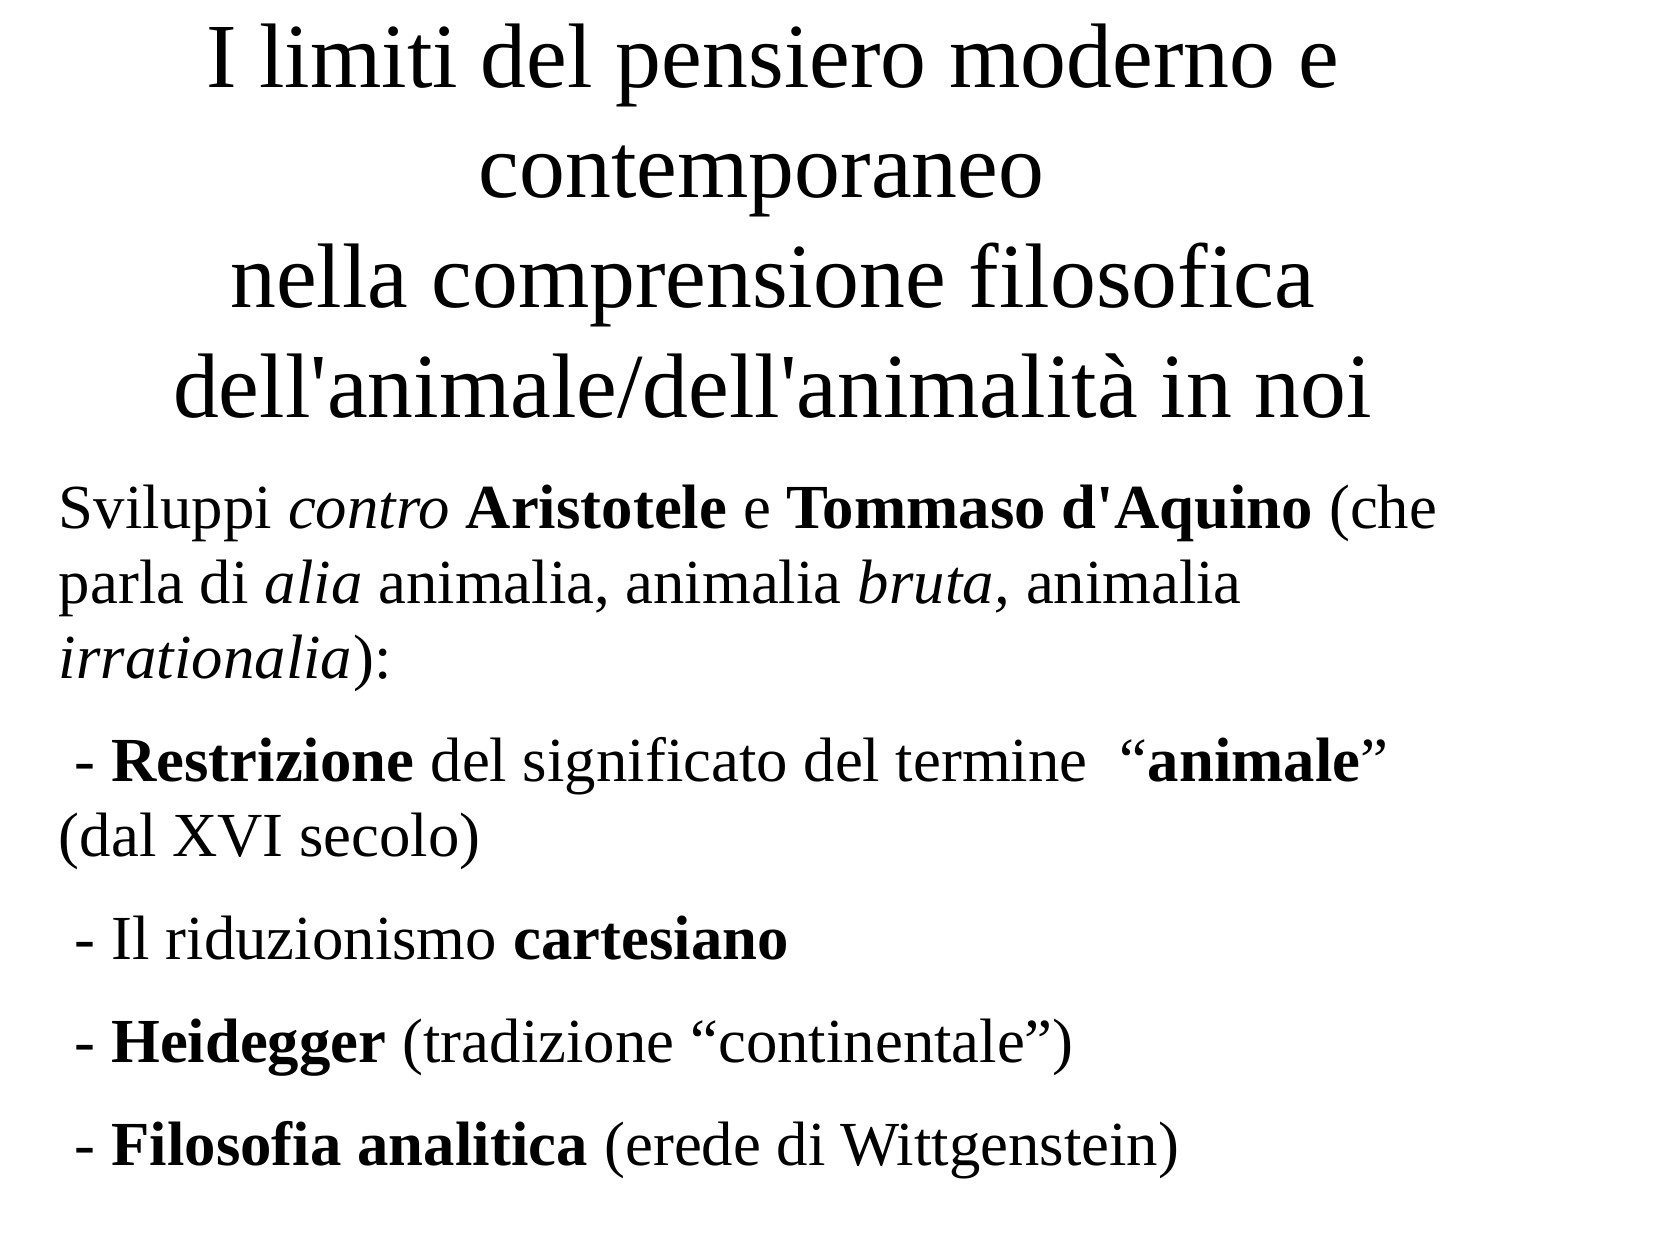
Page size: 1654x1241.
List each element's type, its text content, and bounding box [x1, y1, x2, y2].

title I limiti del pensiero moderno e contemporaneo nella comprensione filosofica dell'animale/dell'animalità in noi [29, 0, 1518, 403]
list Sviluppi contro Aristotele e Tommaso d'Aquino (che parla di alia animalia, animalia bruta, animalia irrationalia): - Restrizione del significato del termine “animale” (dal XVI secolo) - Il riduzionismo cartesiano - Heidegger (tradizione “continentale”) - Filosofia analitica (erede di Wittgenstein) [59, 362, 1548, 1182]
